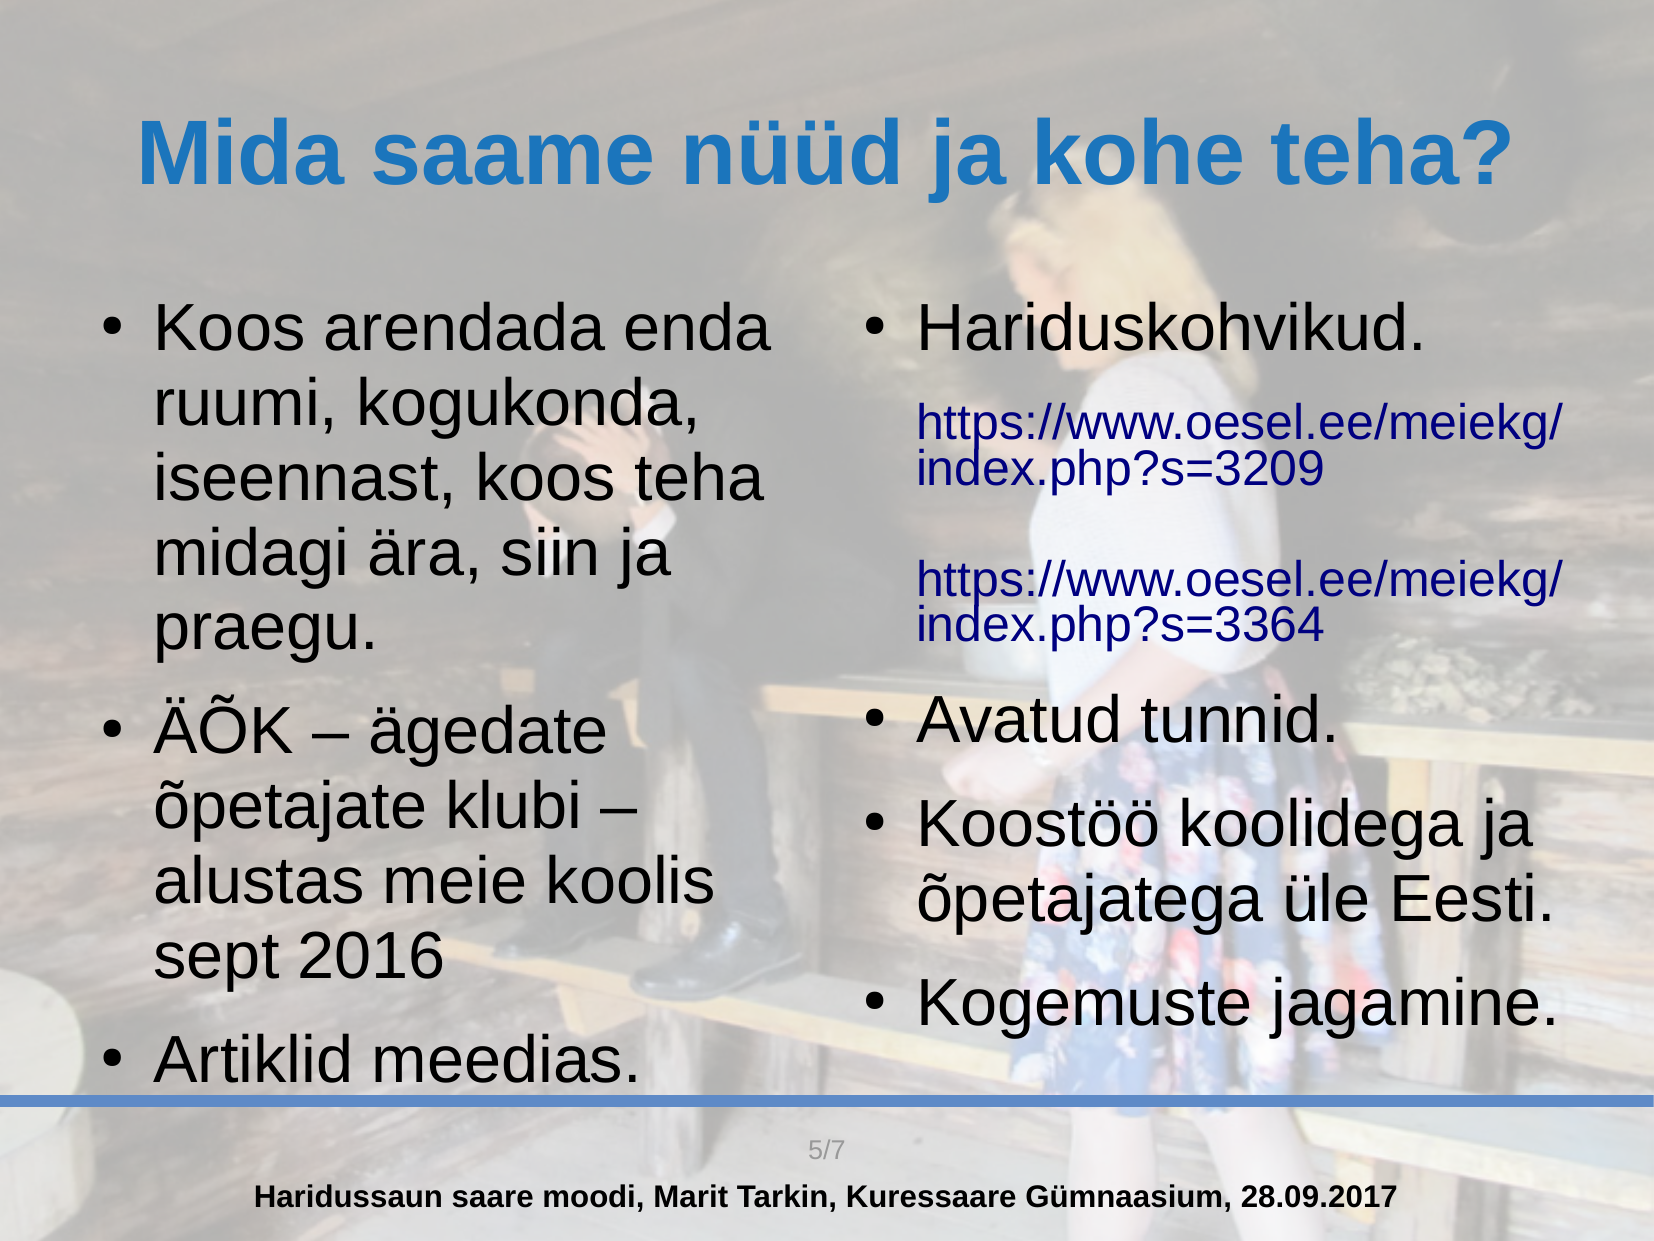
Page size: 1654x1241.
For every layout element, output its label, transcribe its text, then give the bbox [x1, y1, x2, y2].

list Hariduskohvikud. https://www.oesel.ee/meiekg/index.php?s=3209 https://www.oesel.ee/meiekg/index.php?s=3364 Avatud tunnid. Koostöö koolidega ja õpetajatega üle Eesti. Kogemuste jagamine. [845, 290, 1572, 1099]
title Mida saame nüüd ja kohe teha? [82, 49, 1571, 257]
list Koos arendada enda ruumi, kogukonda, iseennast, koos teha midagi ära, siin ja praegu. ÄÕK – ägedate õpetajate klubi – alustas meie koolis sept 2016 Artiklid meedias. [82, 290, 809, 1099]
